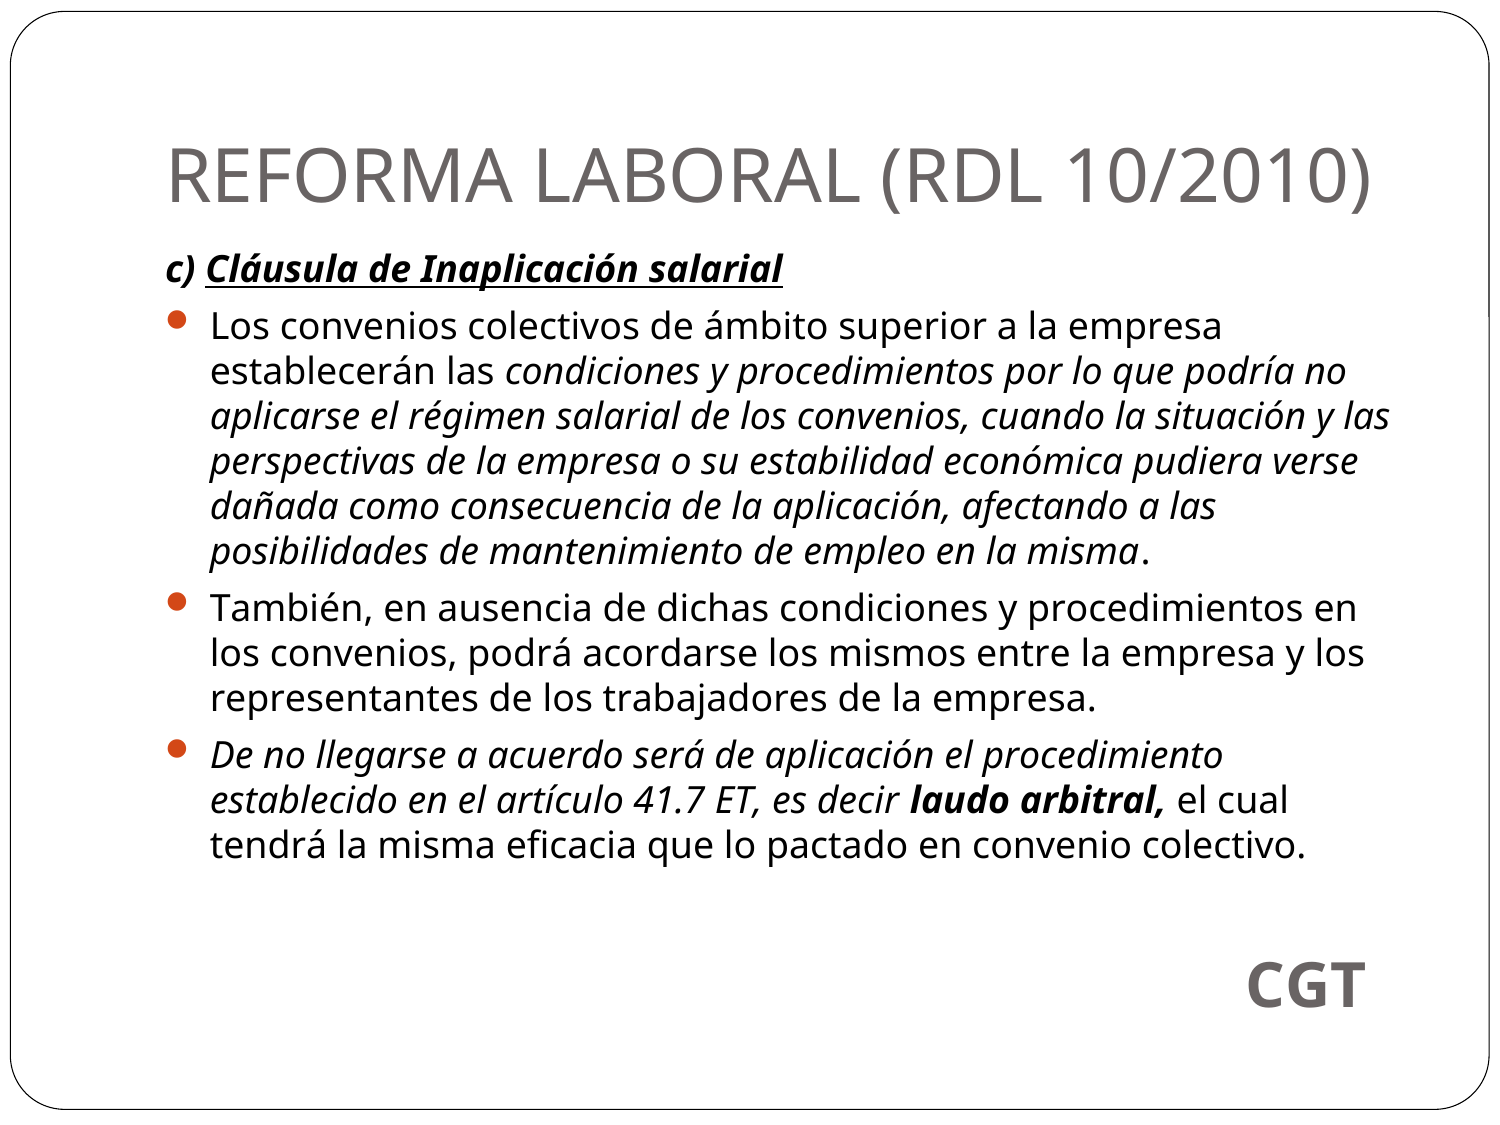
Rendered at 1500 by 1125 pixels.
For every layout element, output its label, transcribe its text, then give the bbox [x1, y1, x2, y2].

title REFORMA LABORAL (RDL 10/2010) [150, 29, 1426, 233]
list c) Cláusula de Inaplicación salarial Los convenios colectivos de ámbito superior a la empresa establecerán las condiciones y procedimientos por lo que podría no aplicarse el régimen salarial de los convenios, cuando la situación y las perspectivas de la empresa o su estabilidad económica pudiera verse dañada como consecuencia de la aplicación, afectando a las posibilidades de mantenimiento de empleo en la misma. También, en ausencia de dichas condiciones y procedimientos en los convenios, podrá acordarse los mismos entre la empresa y los representantes de los trabajadores de la empresa. De no llegarse a acuerdo será de aplicación el procedimiento establecido en el artículo 41.7 ET, es decir laudo arbitral, el cual tendrá la misma eficacia que lo pactado en convenio colectivo. [150, 237, 1426, 1066]
text_box CGT [1230, 937, 1500, 1028]
